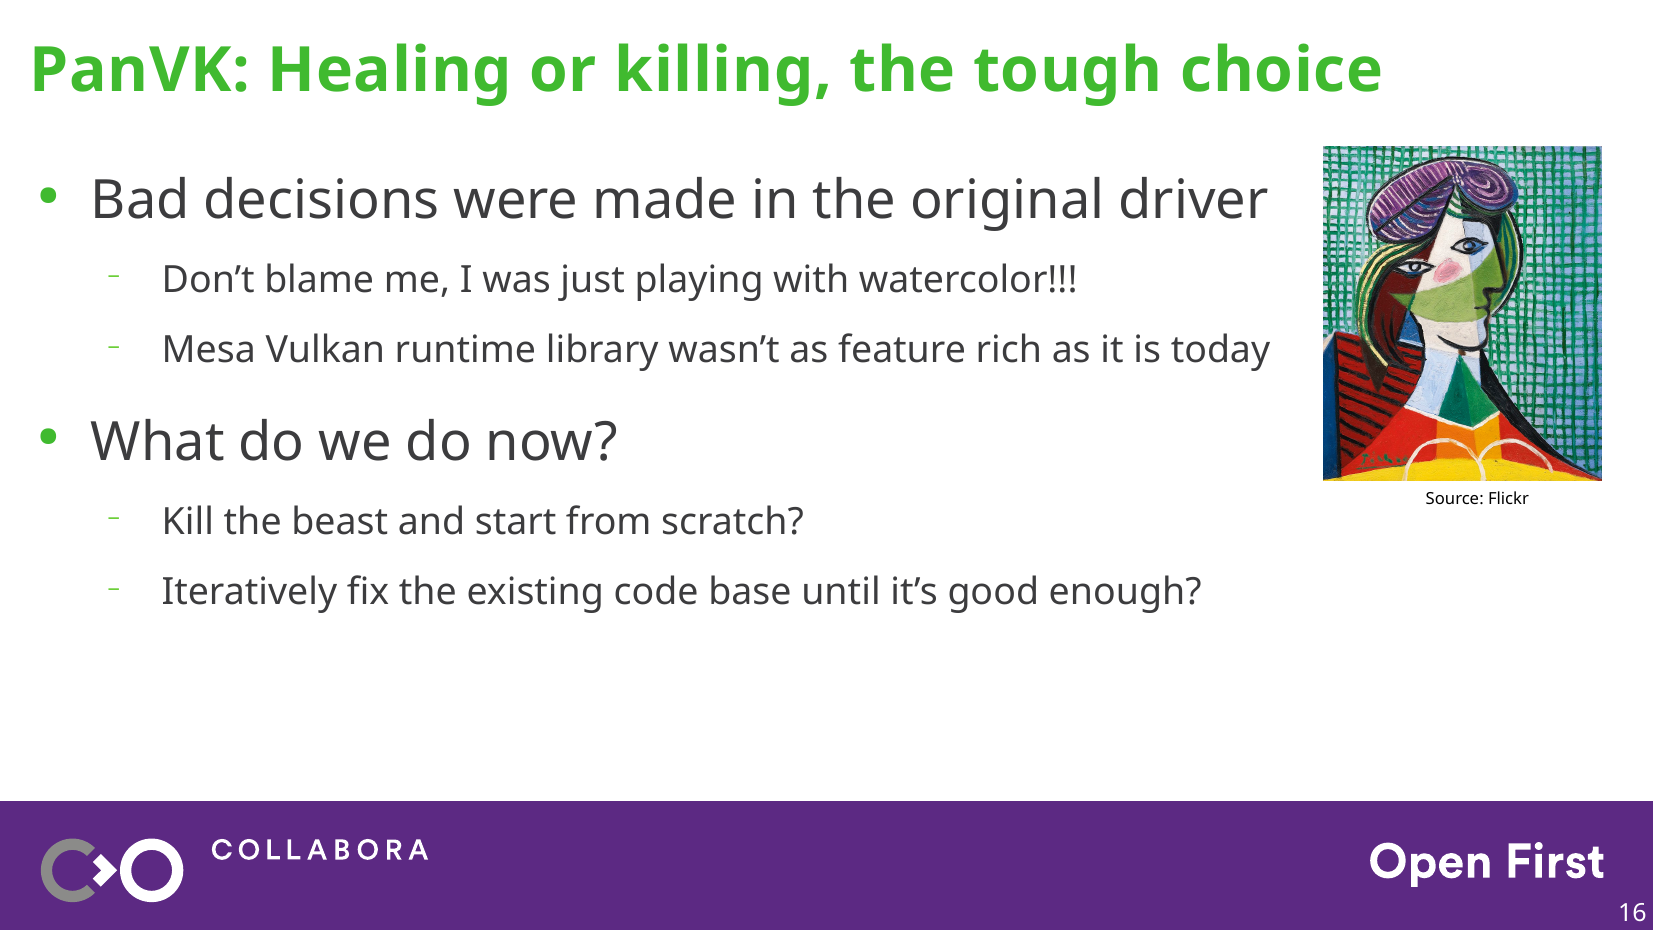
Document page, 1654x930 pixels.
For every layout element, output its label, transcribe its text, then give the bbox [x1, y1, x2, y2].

list Bad decisions were made in the original driver Don’t blame me, I was just playing with watercolor!!! Mesa Vulkan runtime library wasn’t as feature rich as it is today What do we do now? Kill the beast and start from scratch? Iteratively fix the existing code base until it’s good enough? [19, 131, 1296, 775]
title PanVK: Healing or killing, the tough choice [29, 28, 1602, 147]
picture [1323, 146, 1602, 481]
text_box Source: Flickr [1410, 479, 1590, 514]
